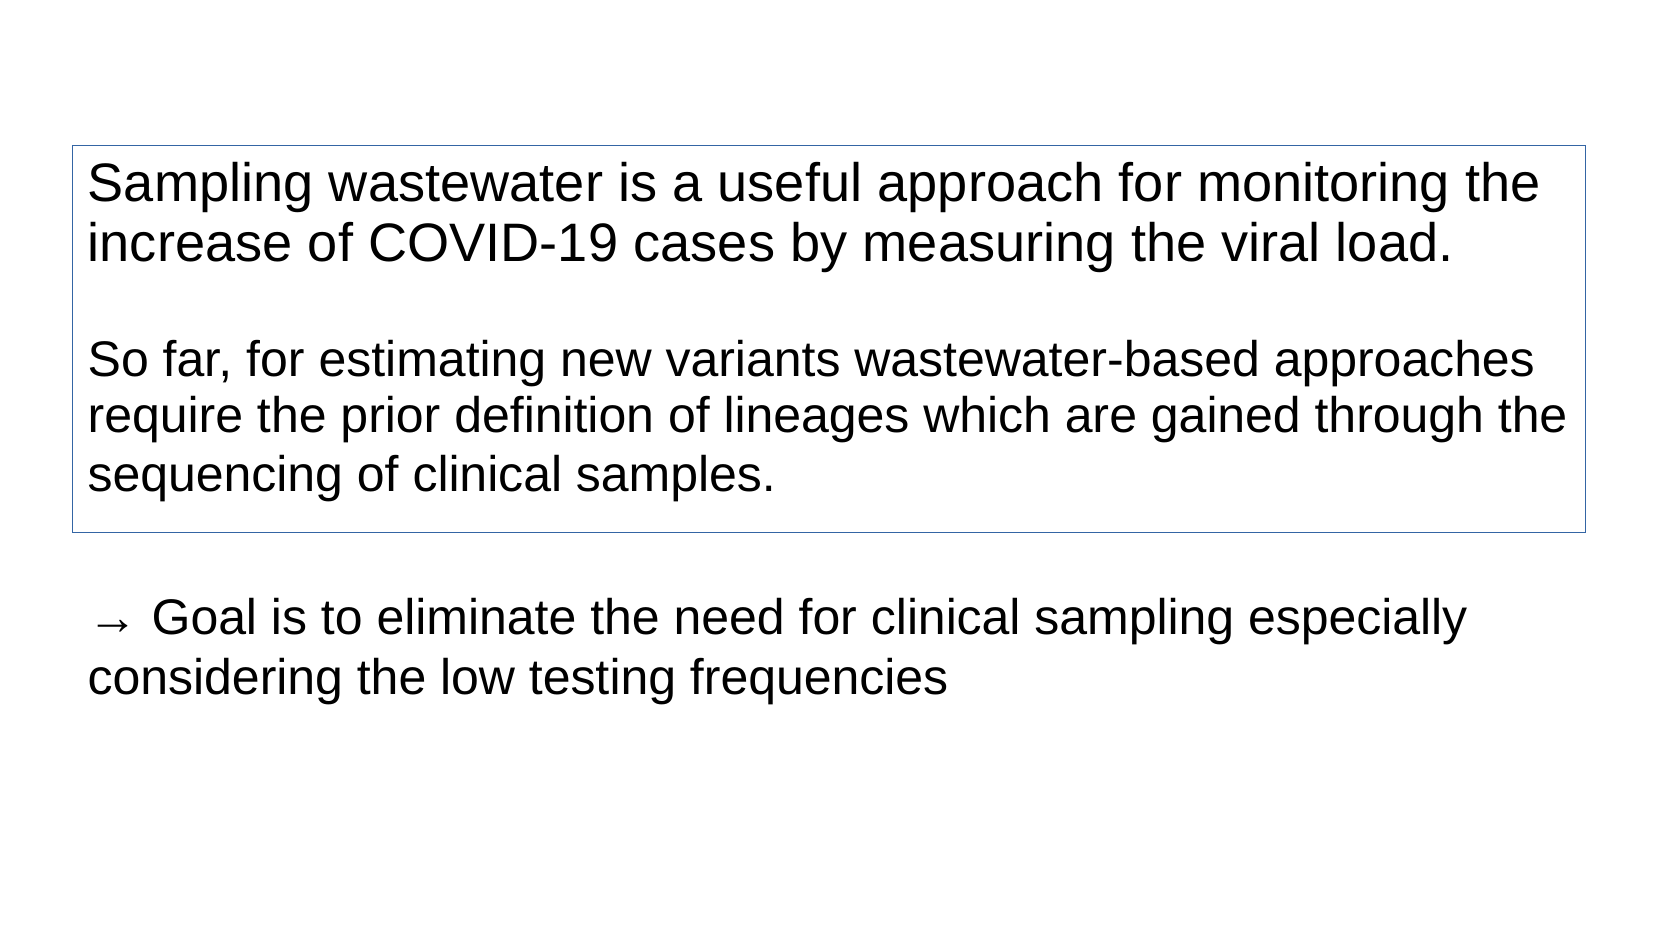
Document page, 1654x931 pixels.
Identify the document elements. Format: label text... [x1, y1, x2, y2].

text_box Sampling wastewater is a useful approach for monitoring the increase of COVID-19 cases by measuring the viral load. So far, for estimating new variants wastewater-based approaches require the prior definition of lineages which are gained through the sequencing of clinical samples. [72, 145, 1586, 533]
text_box → Goal is to eliminate the need for clinical sampling especially considering the low testing frequencies [72, 582, 1586, 787]
